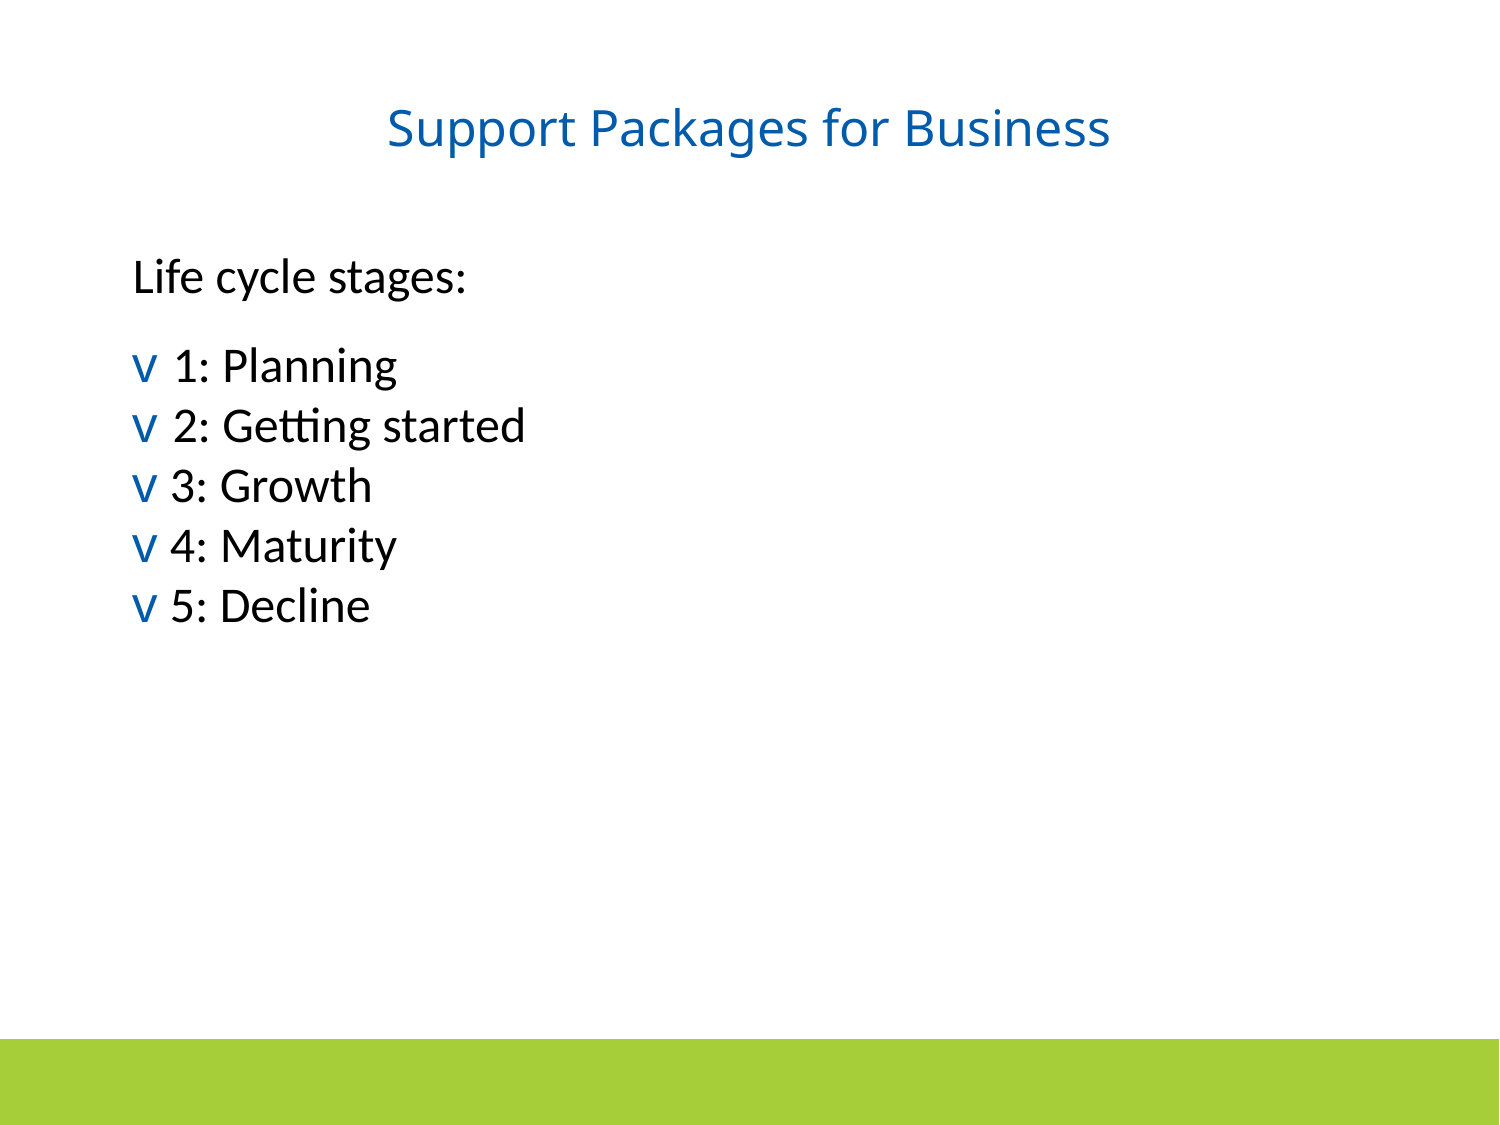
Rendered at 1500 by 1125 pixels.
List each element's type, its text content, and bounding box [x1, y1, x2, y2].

text_box Life cycle stages: v 1: Planning v 2: Getting started v 3: Growth v 4: Maturity v 5: Decline [117, 235, 1382, 886]
text_box Support Packages for Business [117, 88, 1382, 178]
text_box [0, 1039, 1499, 1125]
